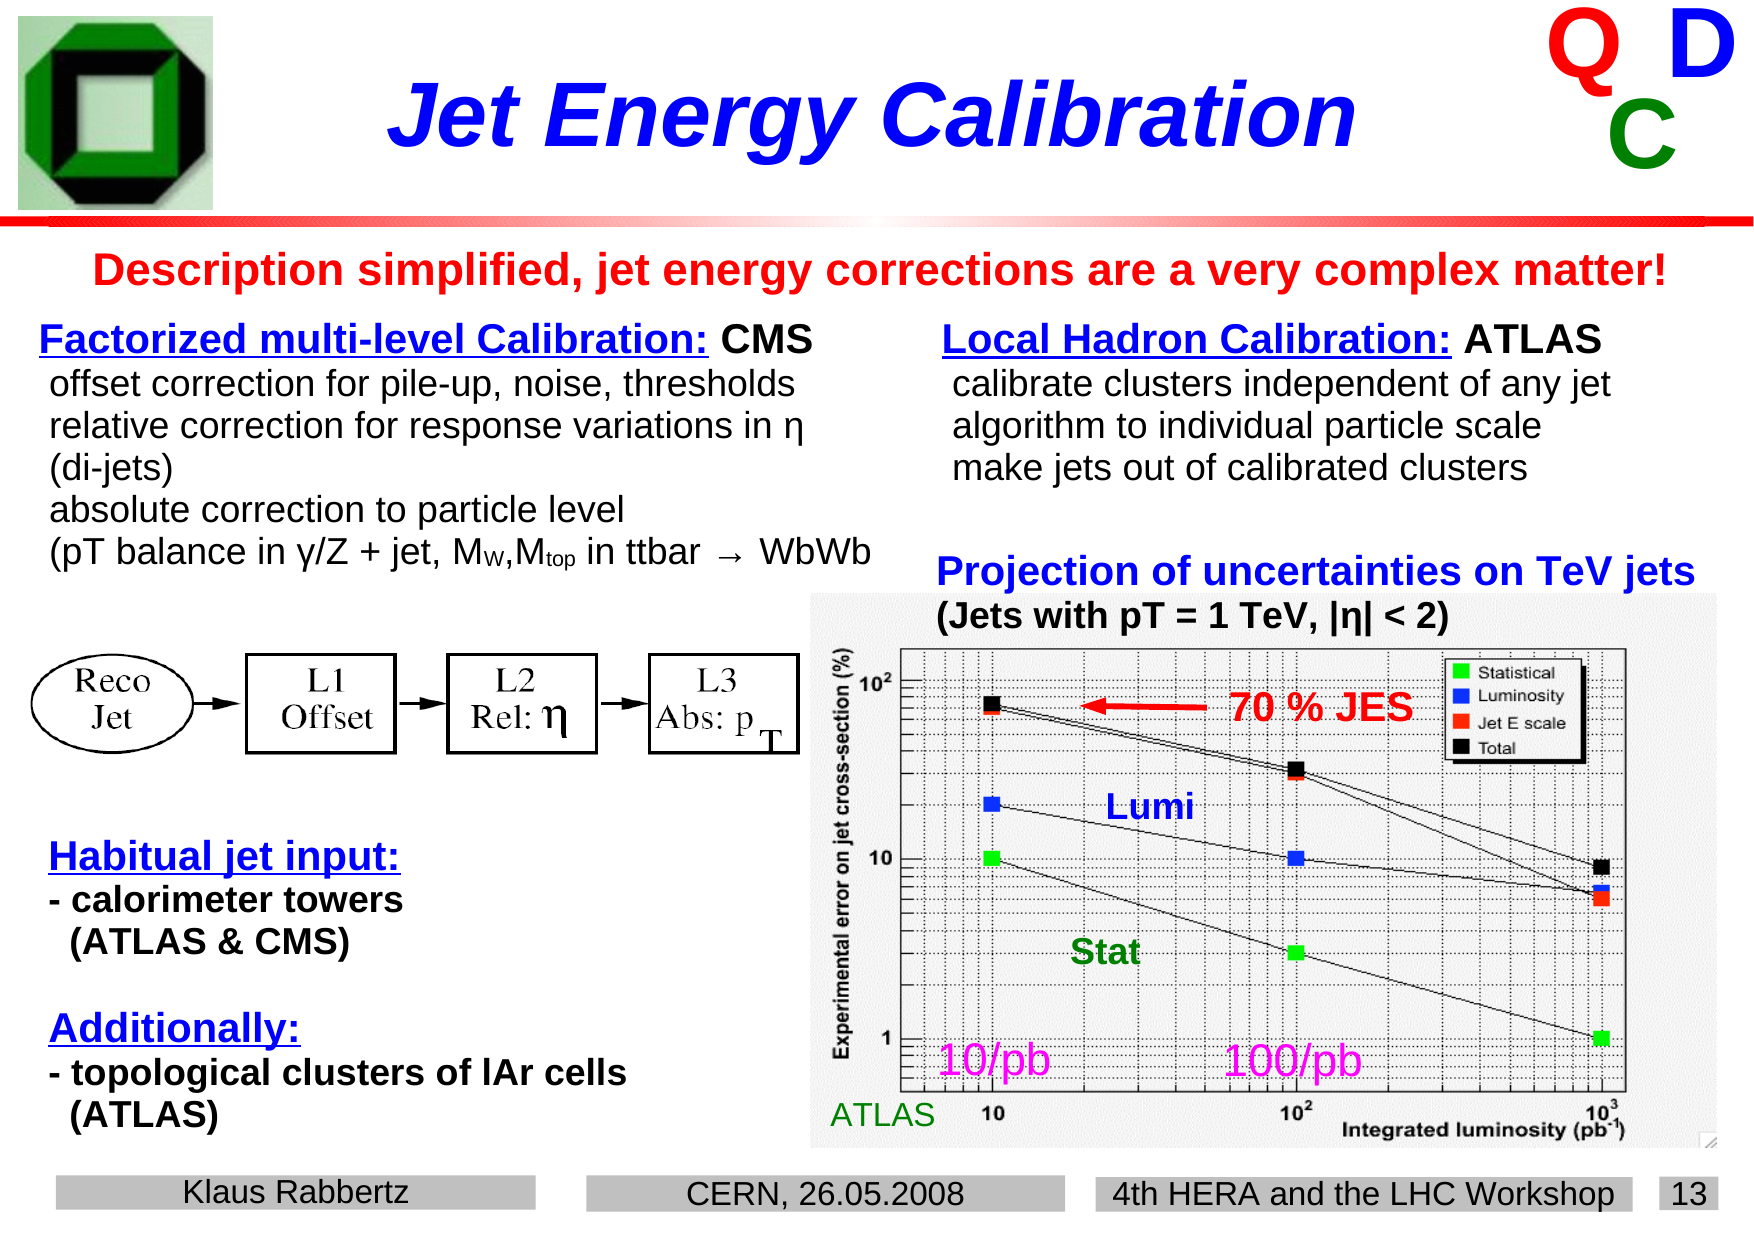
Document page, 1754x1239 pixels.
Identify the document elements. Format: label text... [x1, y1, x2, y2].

text_box 10/pb [924, 1022, 1062, 1098]
picture [18, 16, 213, 210]
picture [23, 637, 802, 768]
picture [810, 593, 1717, 1148]
text_box Description simplified, jet energy corrections are a very complex matter! [80, 231, 1649, 307]
text_box 70 % JES [1217, 671, 1427, 742]
title Jet Energy Calibration [220, 27, 1525, 202]
text_box 100/pb [1210, 1023, 1373, 1099]
text_box Local Hadron Calibration: ATLAS calibrate clusters independent of any jet algorithm to individual particle scale make jets out of calibrated clusters [929, 307, 1647, 535]
text_box Lumi [1093, 774, 1208, 840]
text_box ATLAS [818, 1084, 948, 1146]
text_box Habitual jet input: - calorimeter towers (ATLAS & CMS) Additionally: - topological clusters of lAr cells (ATLAS) [36, 820, 661, 1199]
text_box Projection of uncertainties on TeV jets (Jets with pT = 1 TeV, |η| < 2) [924, 535, 1710, 649]
text_box Factorized multi-level Calibration: CMS offset correction for pile-up, noise, thresholds relative correction for response variations in η (di-jets) absolute correction to particle level (pT balance in γ/Z + jet, MW,Mtop in ttbar → WbWb [26, 304, 920, 597]
text_box Stat [1058, 918, 1153, 985]
